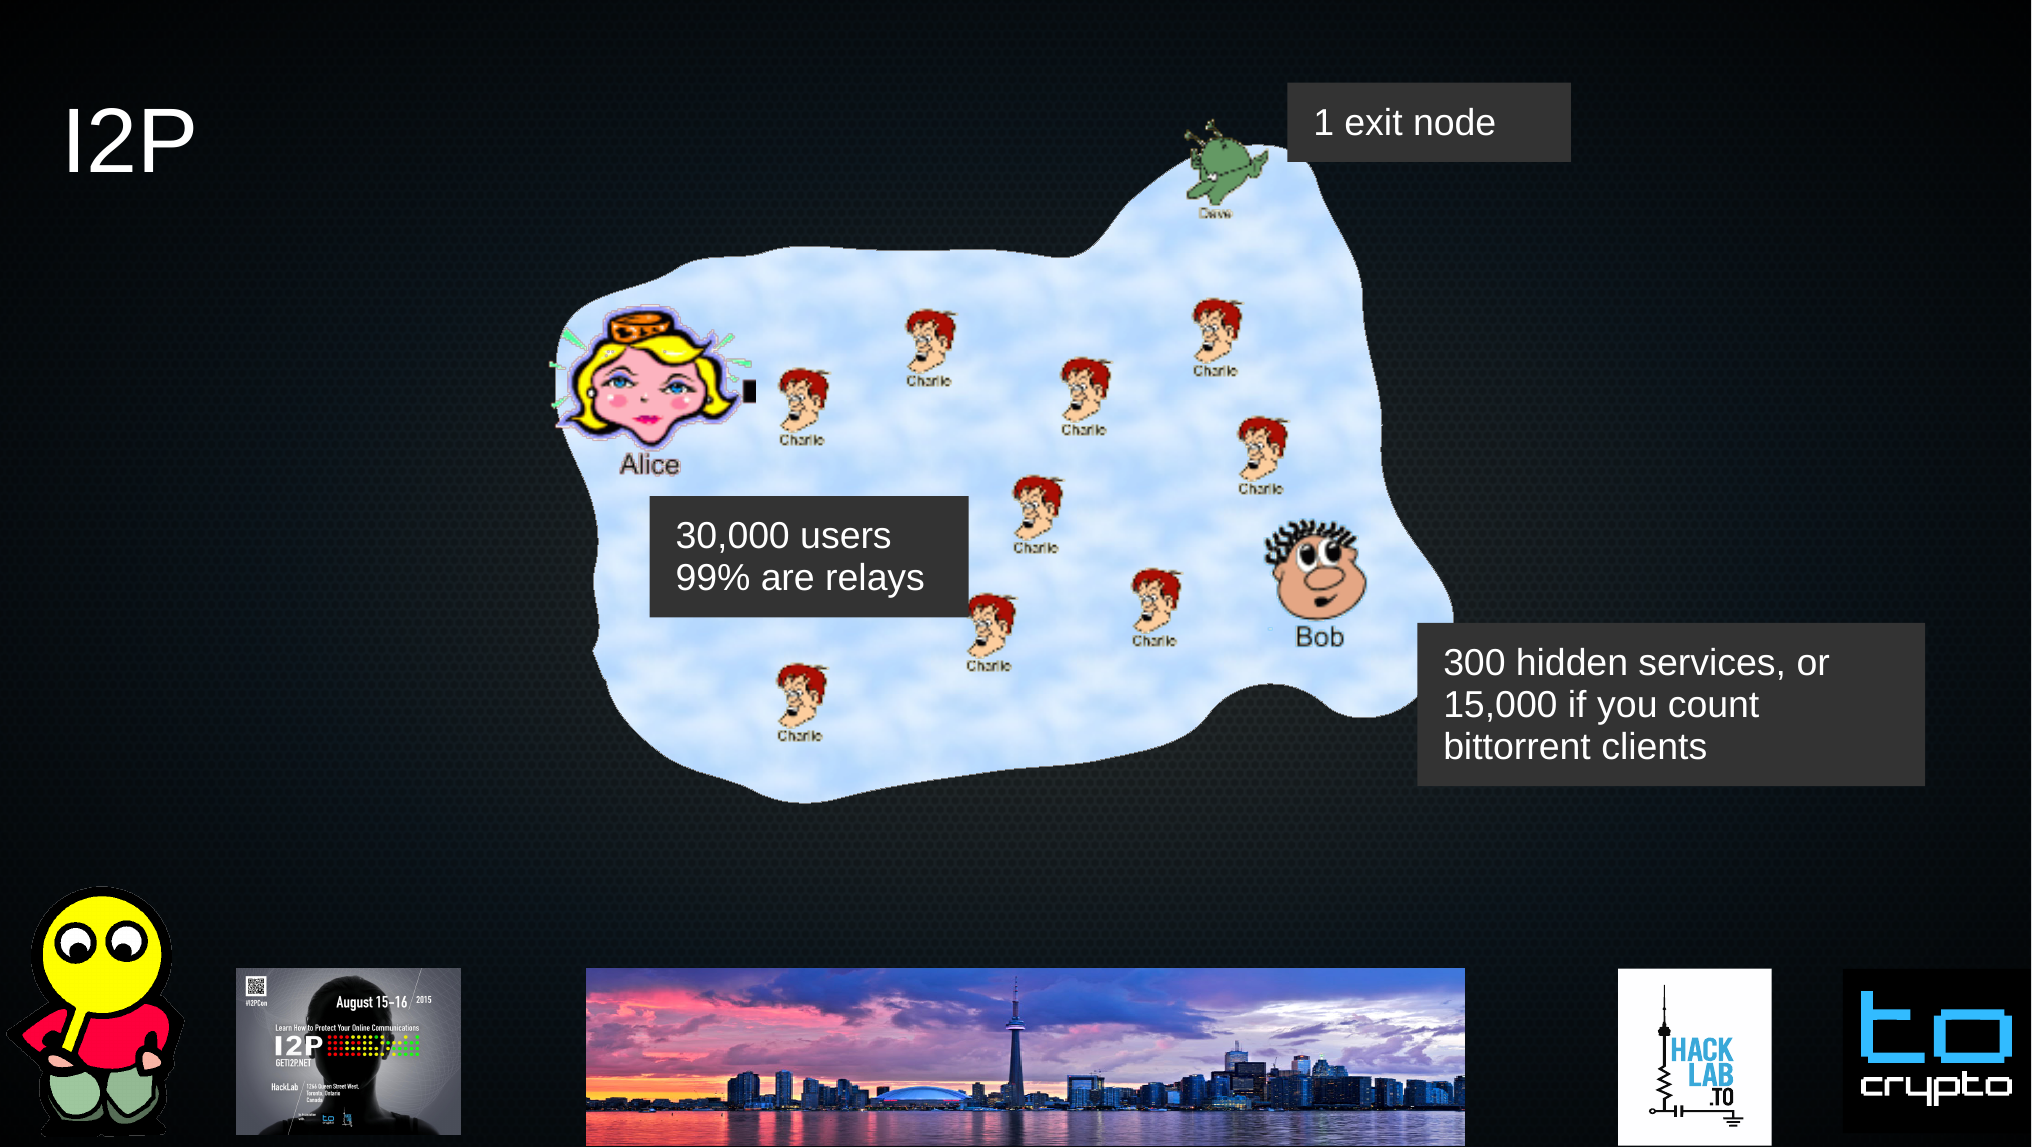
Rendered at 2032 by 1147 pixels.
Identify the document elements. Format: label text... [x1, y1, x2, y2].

text_box 30,000 users 99% are relays [649, 496, 969, 618]
text_box 1 exit node [1287, 82, 1571, 162]
text_box 300 hidden services, or 15,000 if you count bittorrent clients [1417, 622, 1926, 787]
text_box I2P [35, 70, 426, 331]
text_box [586, 146, 1454, 804]
picture [0, 0, 2032, 1147]
